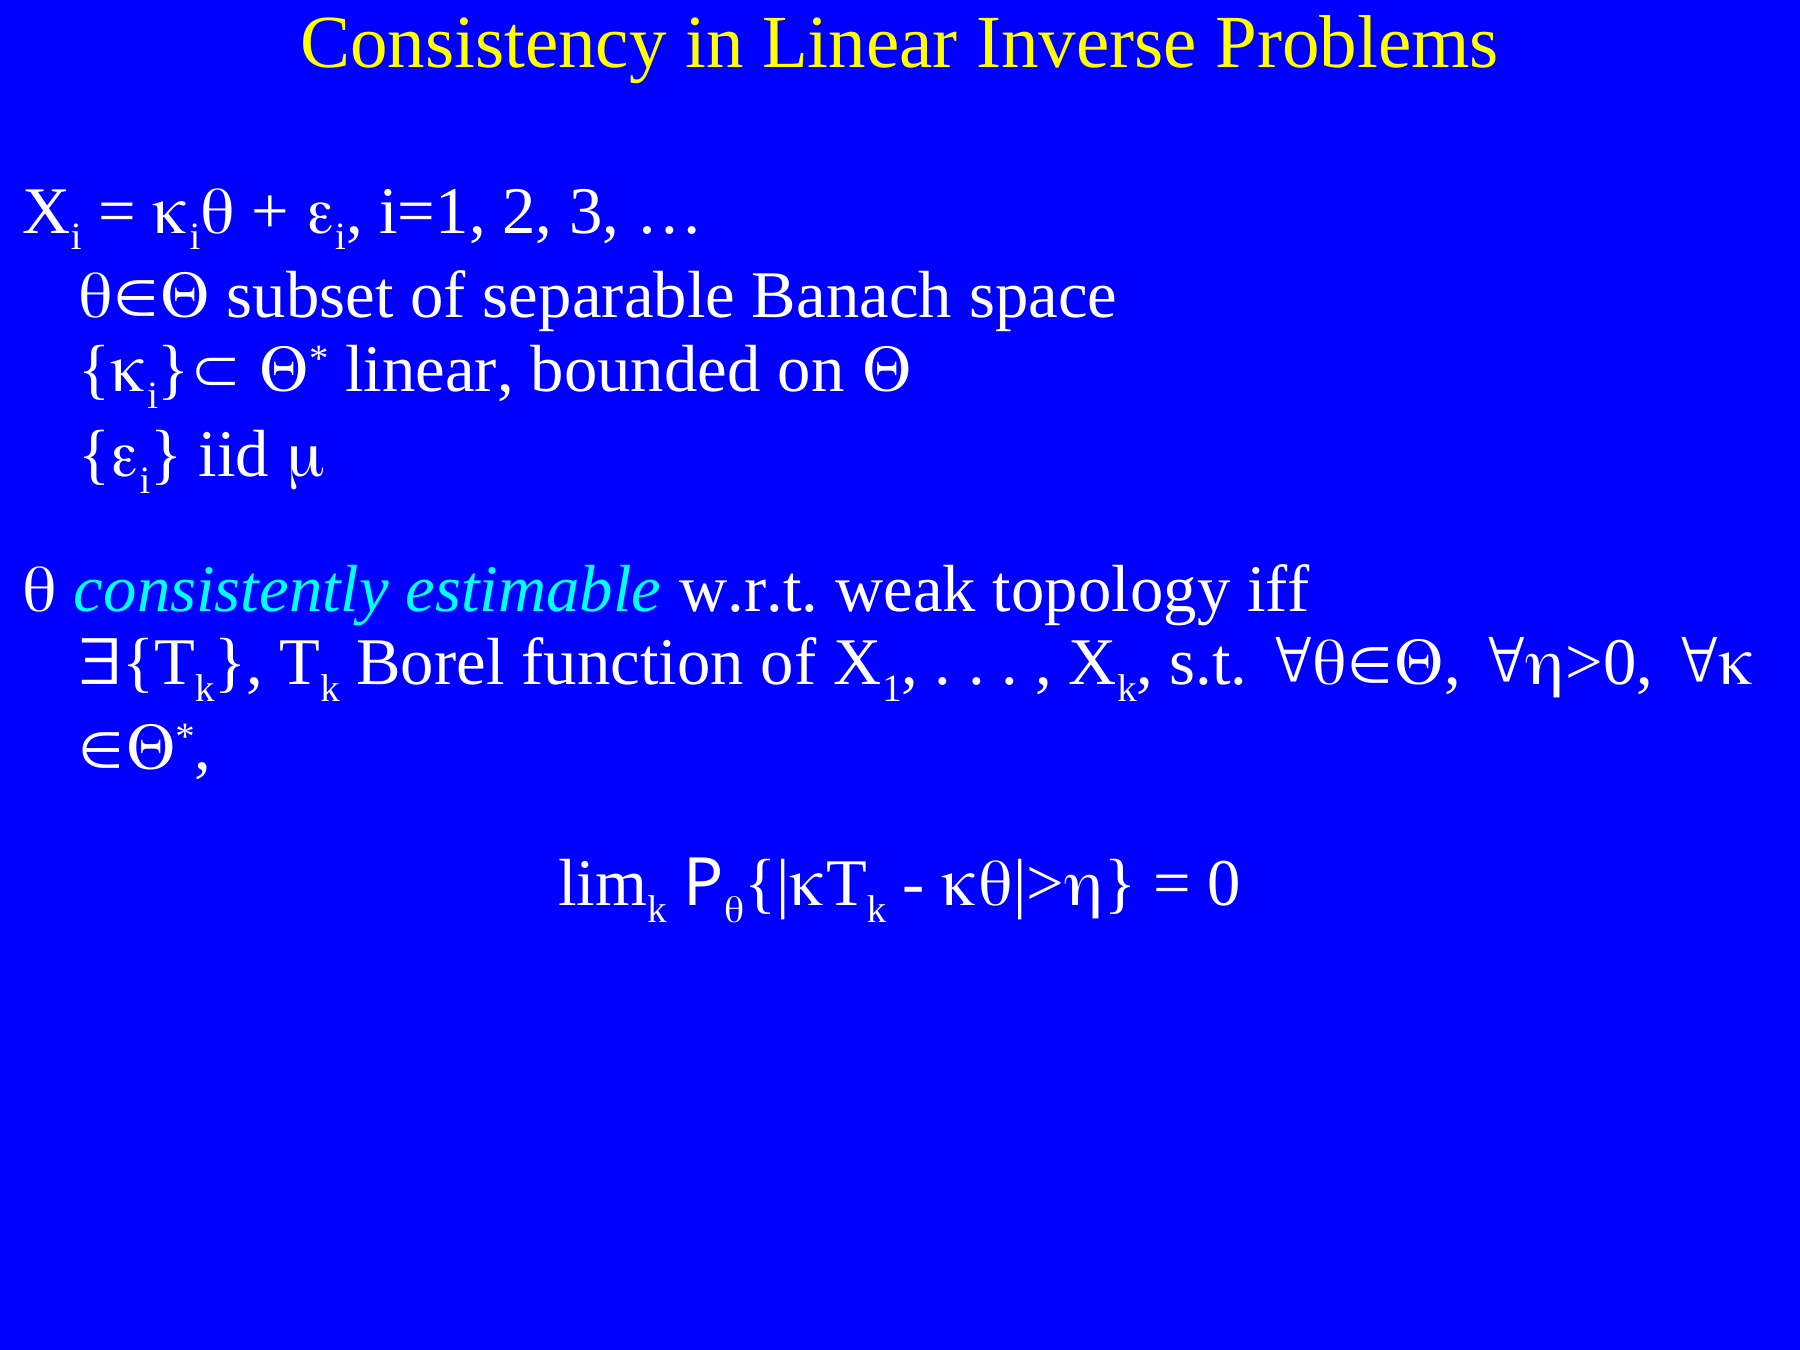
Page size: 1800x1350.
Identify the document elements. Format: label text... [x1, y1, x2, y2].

list Xi = i + i, i=1, 2, 3, …  subset of separable Banach space {i} * linear, bounded on  {i} iid   consistently estimable w.r.t. weak topology iff {Tk}, Tk Borel function of X1, . . . , Xk, s.t. , >0,  *, limk P{|Tk - |>} = 0 [0, 162, 1800, 1350]
title Consistency in Linear Inverse Problems [0, 0, 1800, 98]
